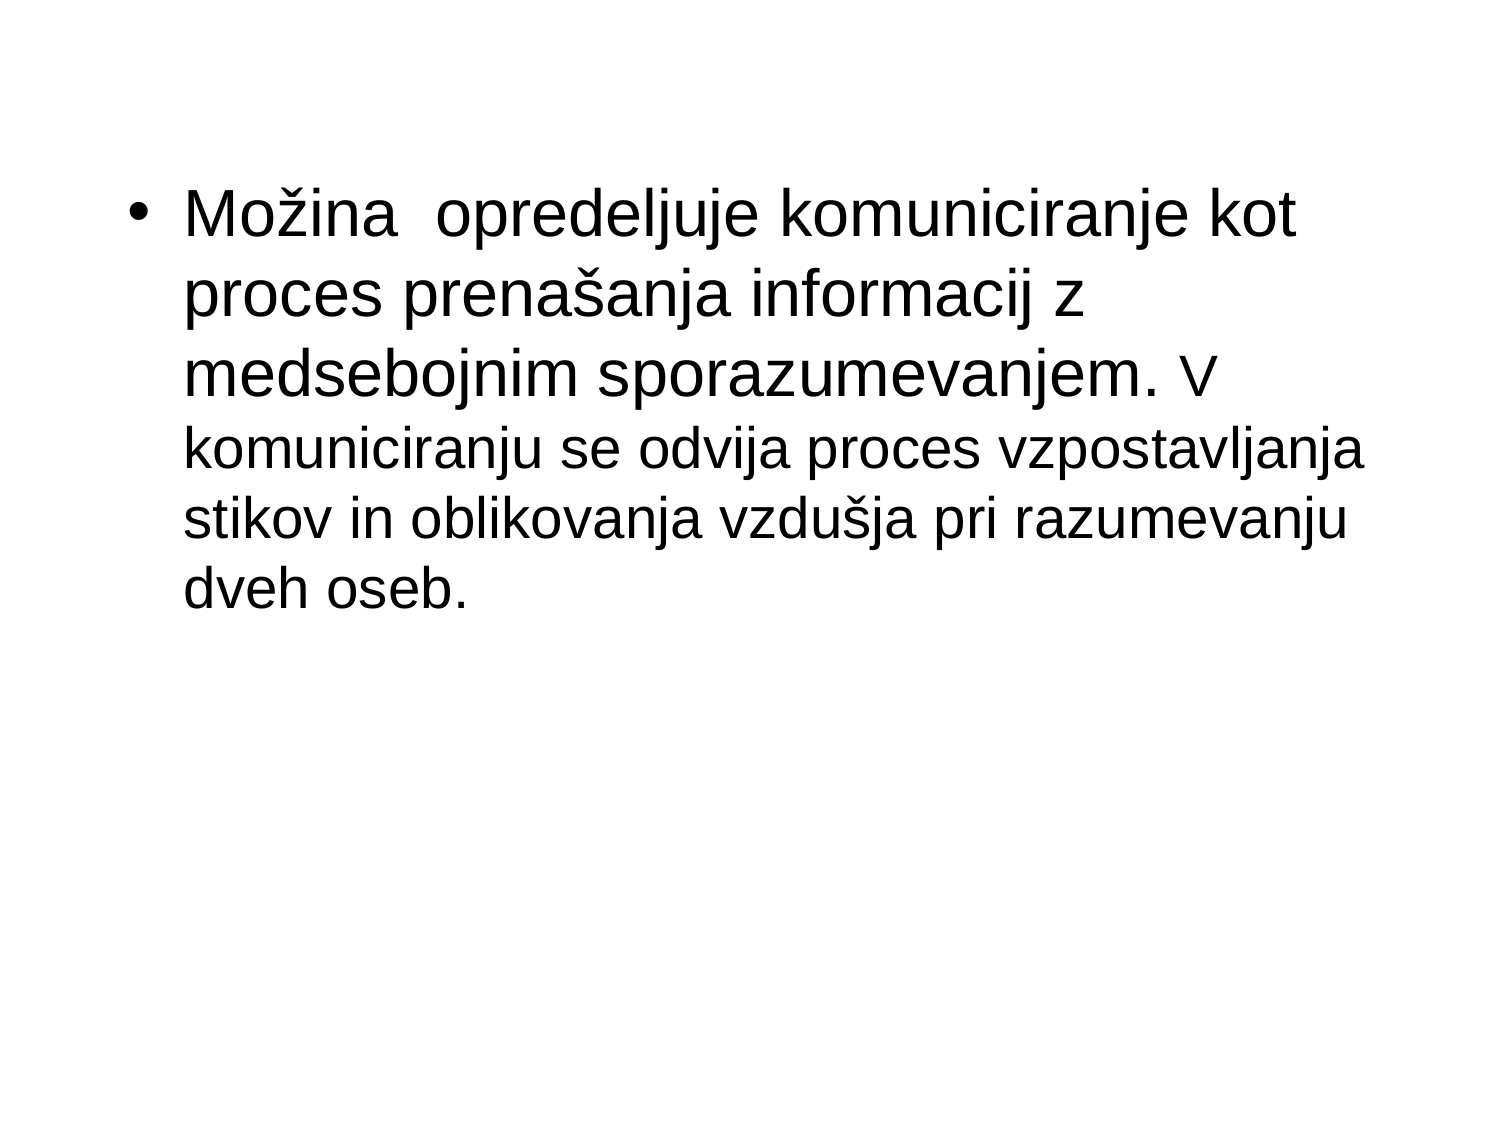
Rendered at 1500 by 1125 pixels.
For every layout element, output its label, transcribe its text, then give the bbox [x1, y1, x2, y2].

list Možina opredeljuje komuniciranje kot proces prenašanja informacij z medsebojnim sporazumevanjem. V komuniciranju se odvija proces vzpostavljanja stikov in oblikovanja vzdušja pri razumevanju dveh oseb. [112, 162, 1425, 1125]
